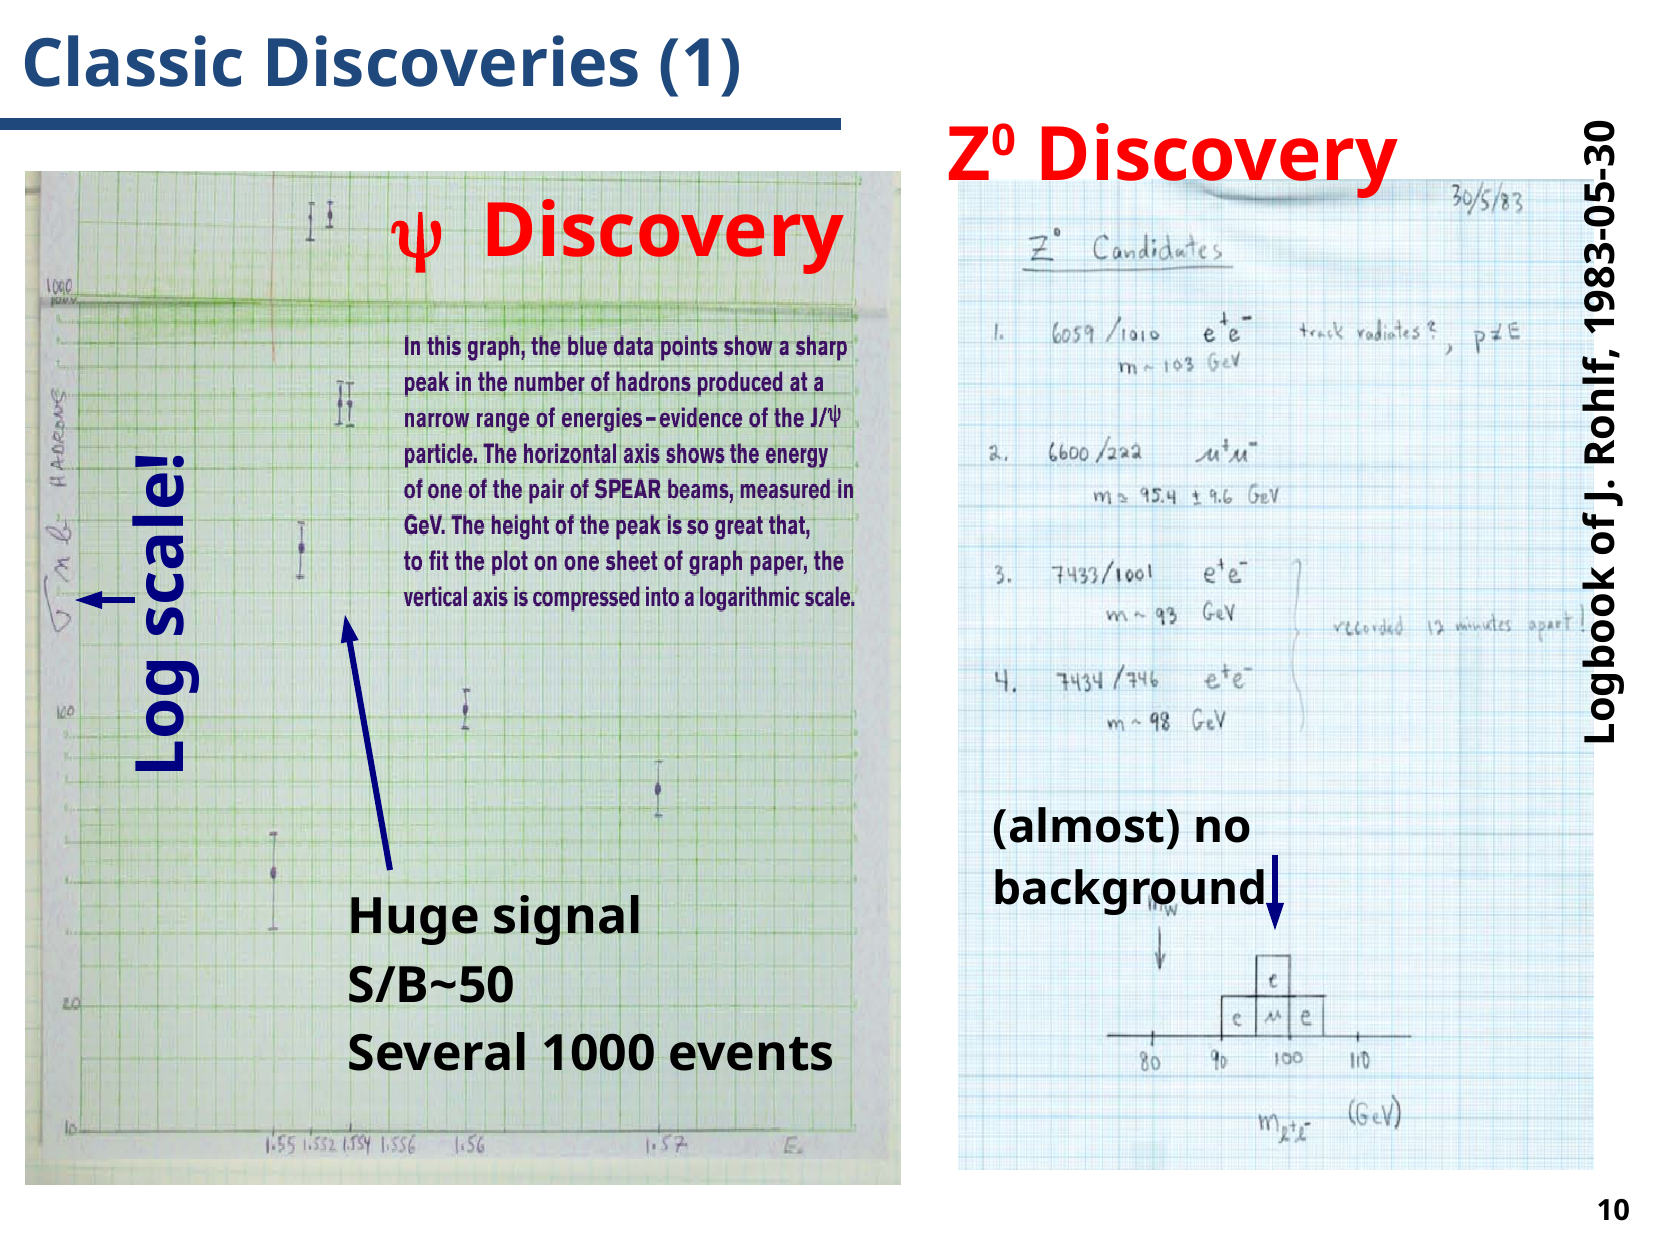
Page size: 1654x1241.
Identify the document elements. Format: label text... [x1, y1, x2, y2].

text_box (almost) no background [975, 782, 1549, 946]
picture [25, 171, 901, 1186]
text_box Huge signal S/B~50 Several 1000 events [330, 870, 856, 1123]
title Classic Discoveries (1) [6, 12, 1606, 108]
text_box y Discovery [375, 165, 958, 303]
text_box Logbook of J. Rohlf, 1983-05-30 [1560, 60, 1646, 807]
text_box Log scale! [101, 360, 226, 796]
text_box Z0 Discovery [930, 90, 1486, 227]
picture [958, 179, 1594, 1171]
